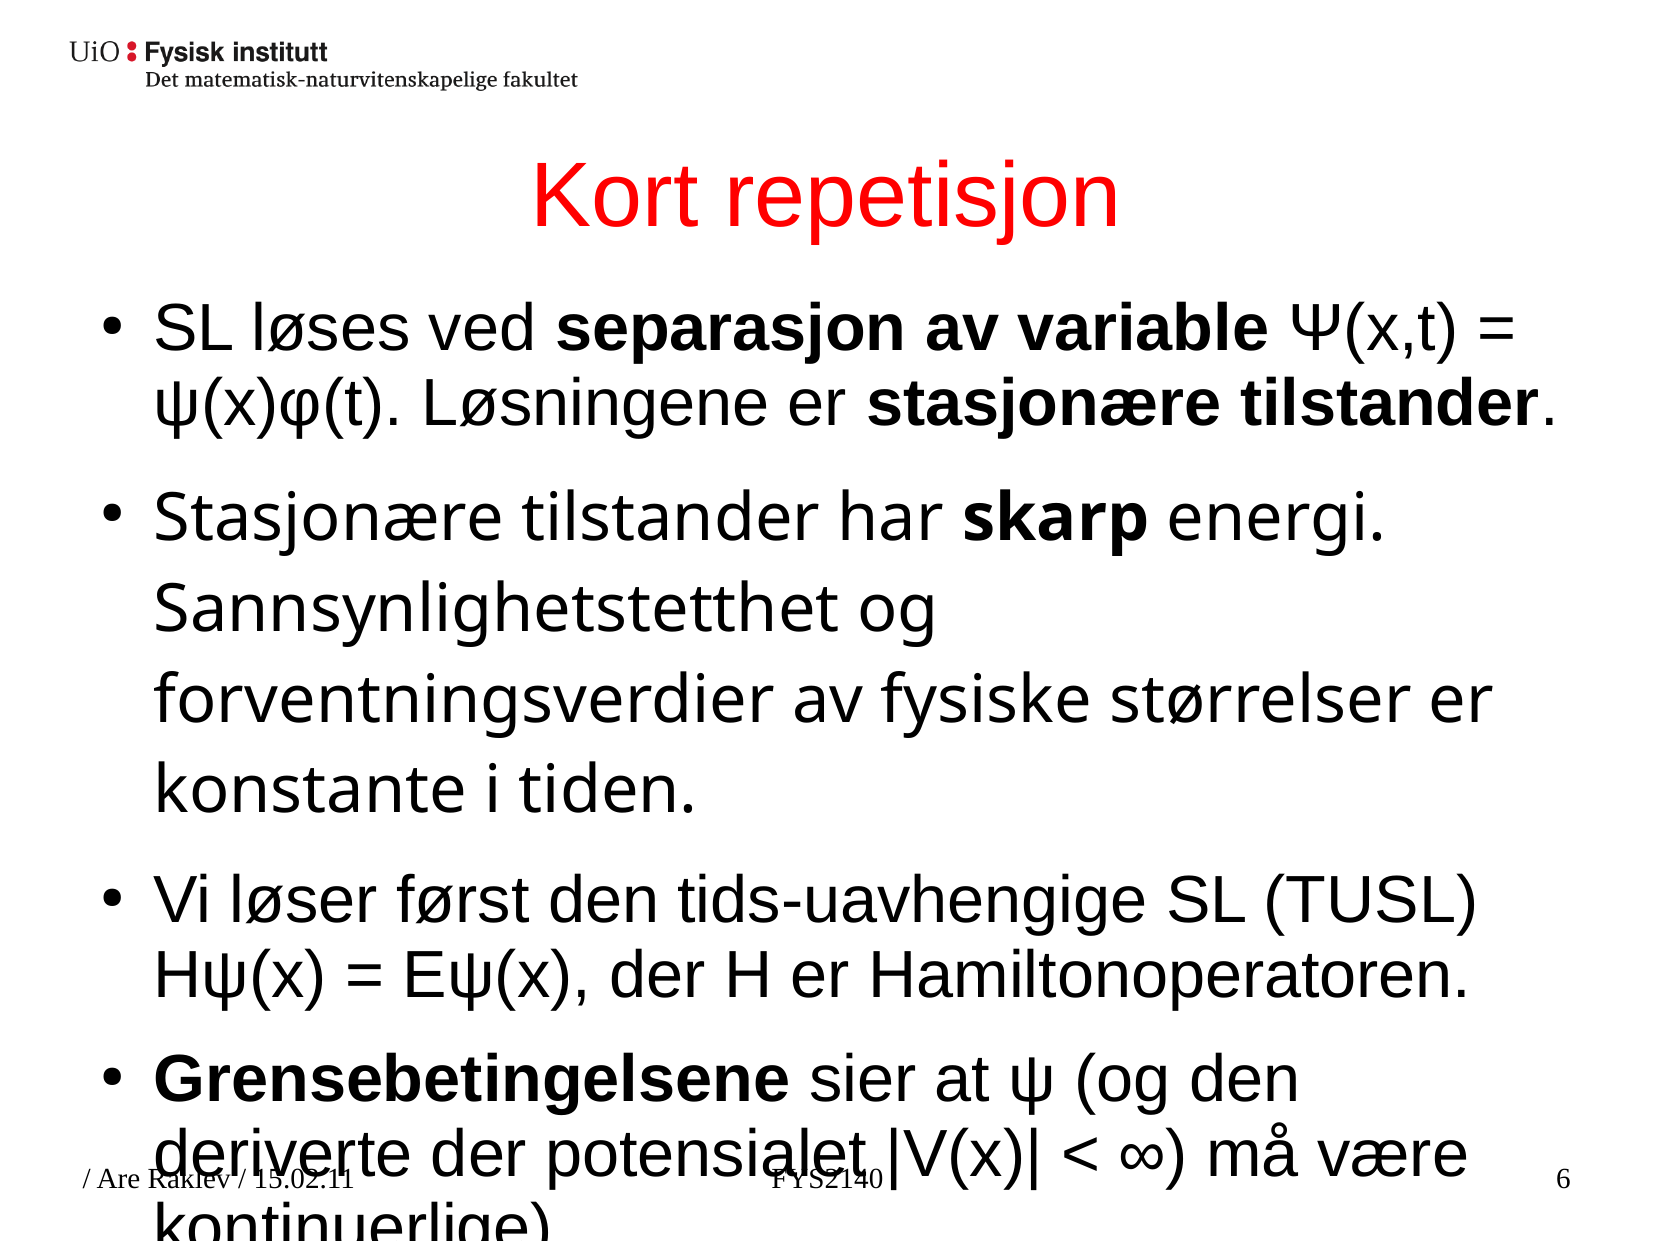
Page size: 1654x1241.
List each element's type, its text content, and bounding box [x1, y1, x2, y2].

picture [68, 37, 581, 93]
list SL løses ved separasjon av variable Ψ(x,t) = ψ(x)φ(t). Løsningene er stasjonære tilstander. Stasjonære tilstander har skarp energi. Sannsynlighetstetthet og forventningsverdier av fysiske størrelser er konstante i tiden. Vi løser først den tids-uavhengige SL (TUSL) Hψ(x) = Eψ(x), der H er Hamiltonoperatoren. Grensebetingelsene sier at ψ (og den deriverte der potensialet |V(x)| < ∞) må være kontinuerlige). [82, 290, 1576, 1125]
title Kort repetisjon [82, 90, 1571, 290]
